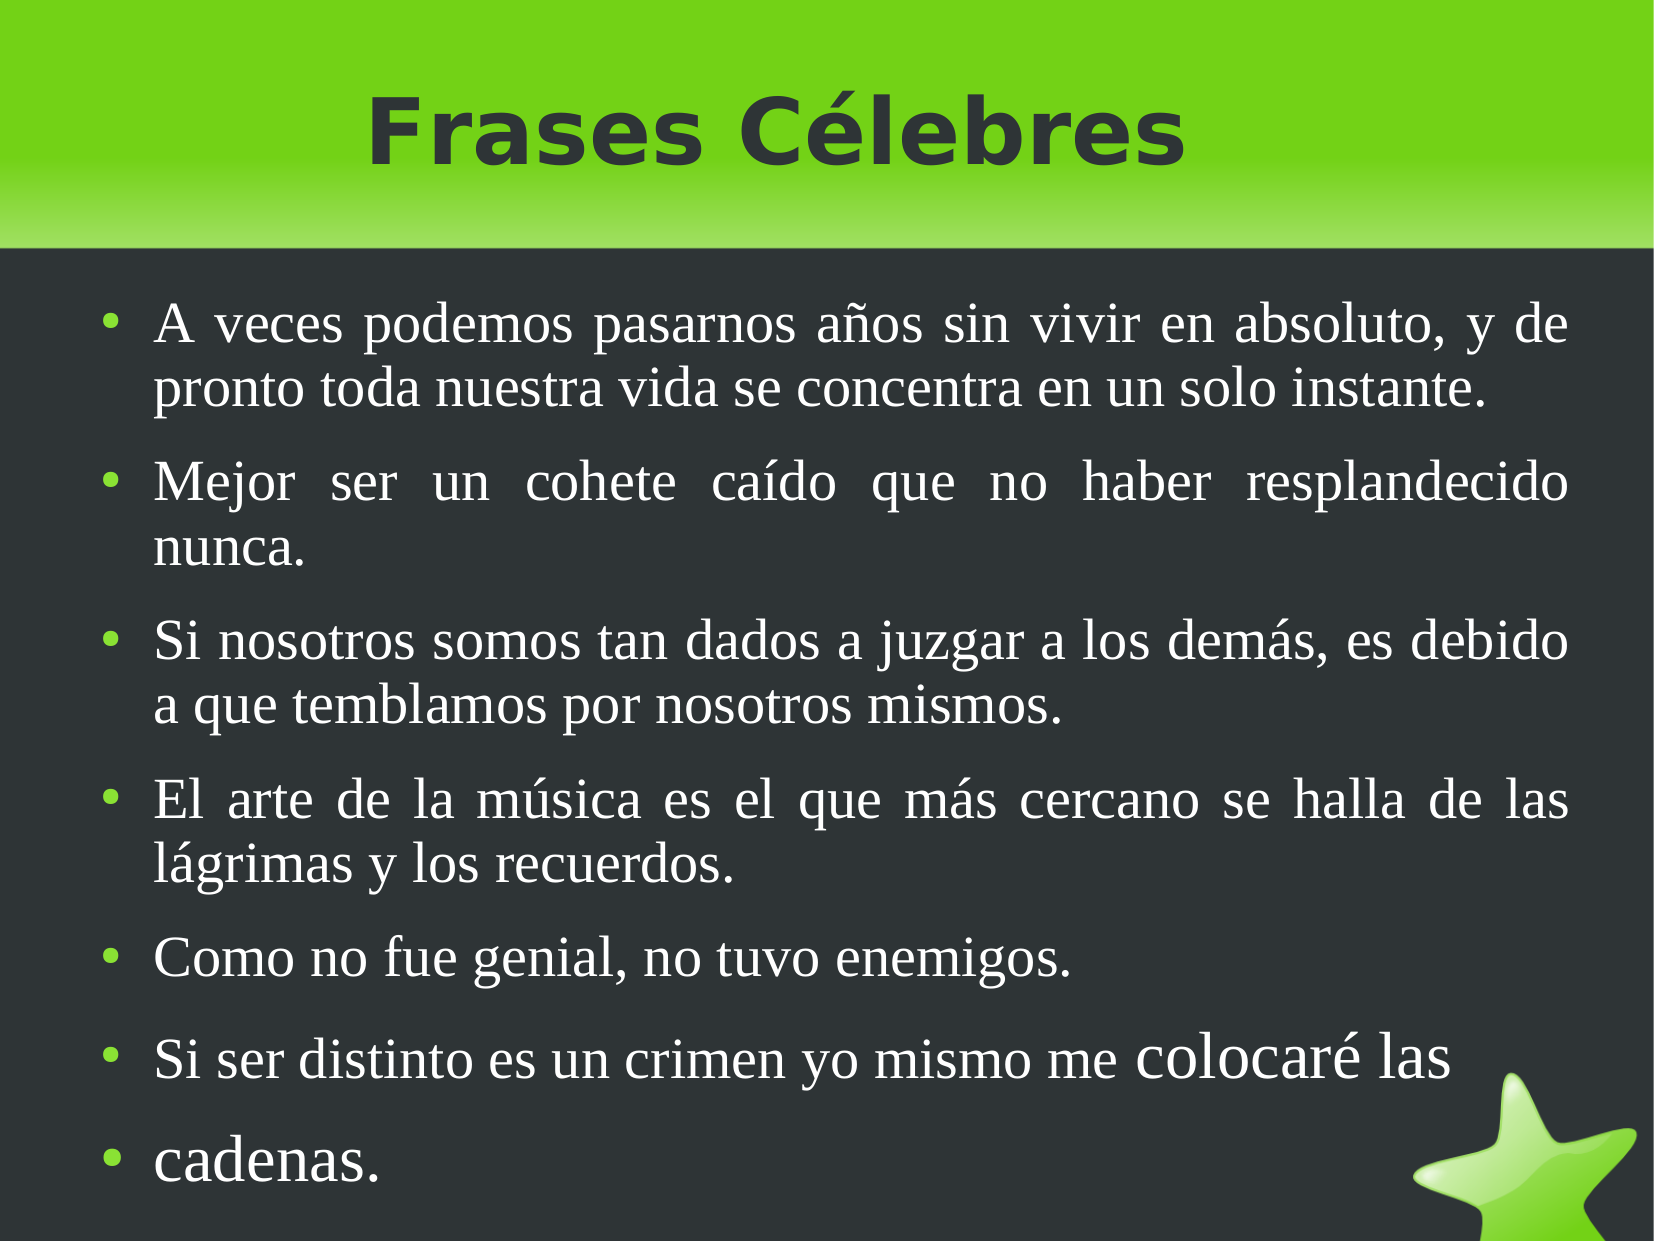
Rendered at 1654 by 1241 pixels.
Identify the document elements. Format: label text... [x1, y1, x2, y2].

list A veces podemos pasarnos años sin vivir en absoluto, y de pronto toda nuestra vida se concentra en un solo instante. Mejor ser un cohete caído que no haber resplandecido nunca. Si nosotros somos tan dados a juzgar a los demás, es debido a que temblamos por nosotros mismos. El arte de la música es el que más cercano se halla de las lágrimas y los recuerdos. Como no fue genial, no tuvo enemigos. Si ser distinto es un crimen yo mismo me colocaré las cadenas. [82, 290, 1571, 1241]
title Frases Célebres [76, 29, 1565, 237]
picture [0, 0, 1654, 1241]
